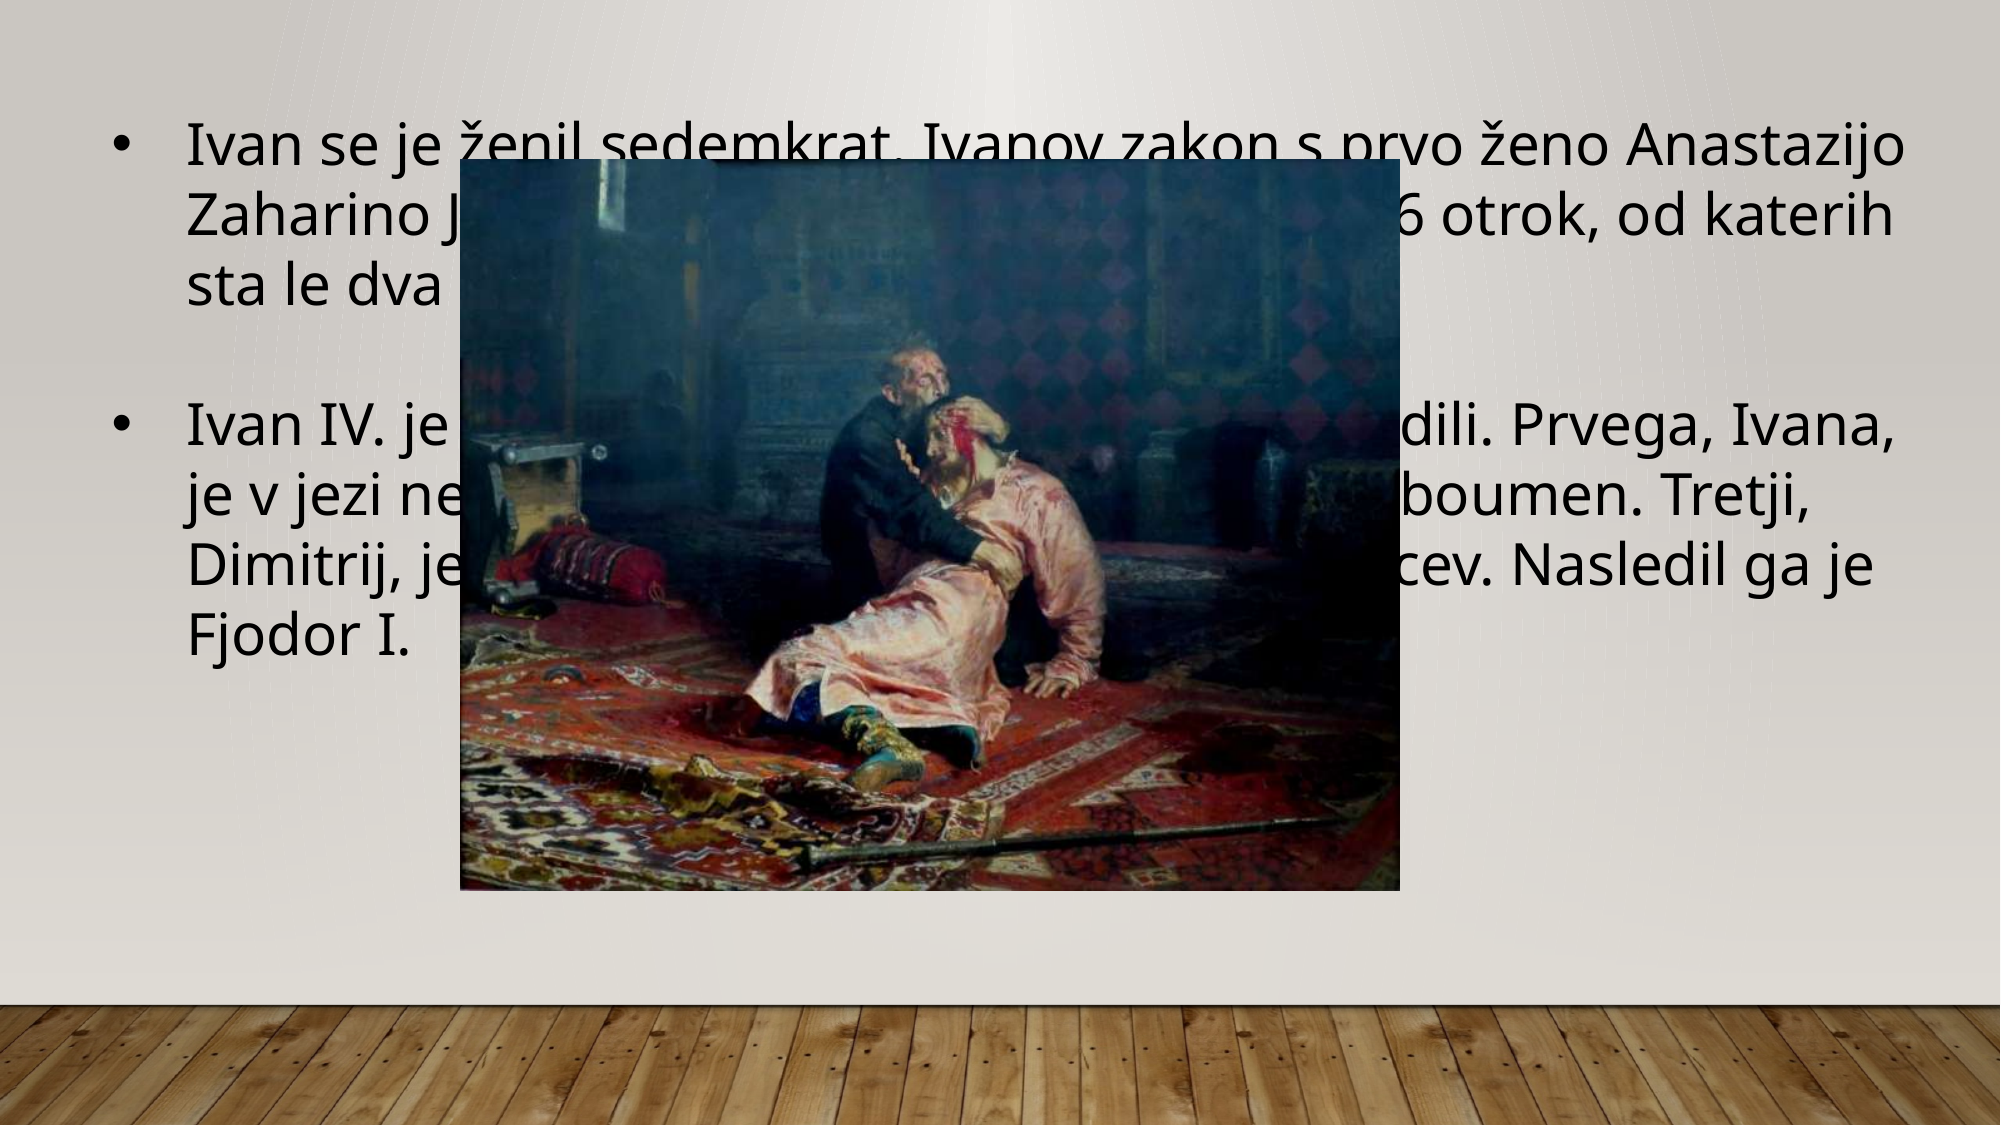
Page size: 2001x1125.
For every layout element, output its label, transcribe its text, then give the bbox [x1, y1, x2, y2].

picture [460, 159, 1400, 891]
text_box Ivan se je ženil sedemkrat. Ivanov zakon s prvo ženo Anastazijo Zaharino Jurjevo je bil najboljši, rodila mu je 6 otrok, od katerih sta le dva preživla otroško dobo. Ivan IV. je imel tri sinove, ki bi ga lahko nasledili. Prvega, Ivana, je v jezi nesrečno ubil. Drugi, Fjodor, je bil slaboumen. Tretji, Dimitrij, je bil ob Ivanovi smrti star pet mesecev. Nasledil ga je Fjodor I. [96, 99, 1966, 745]
picture [0, 1005, 2000, 1125]
